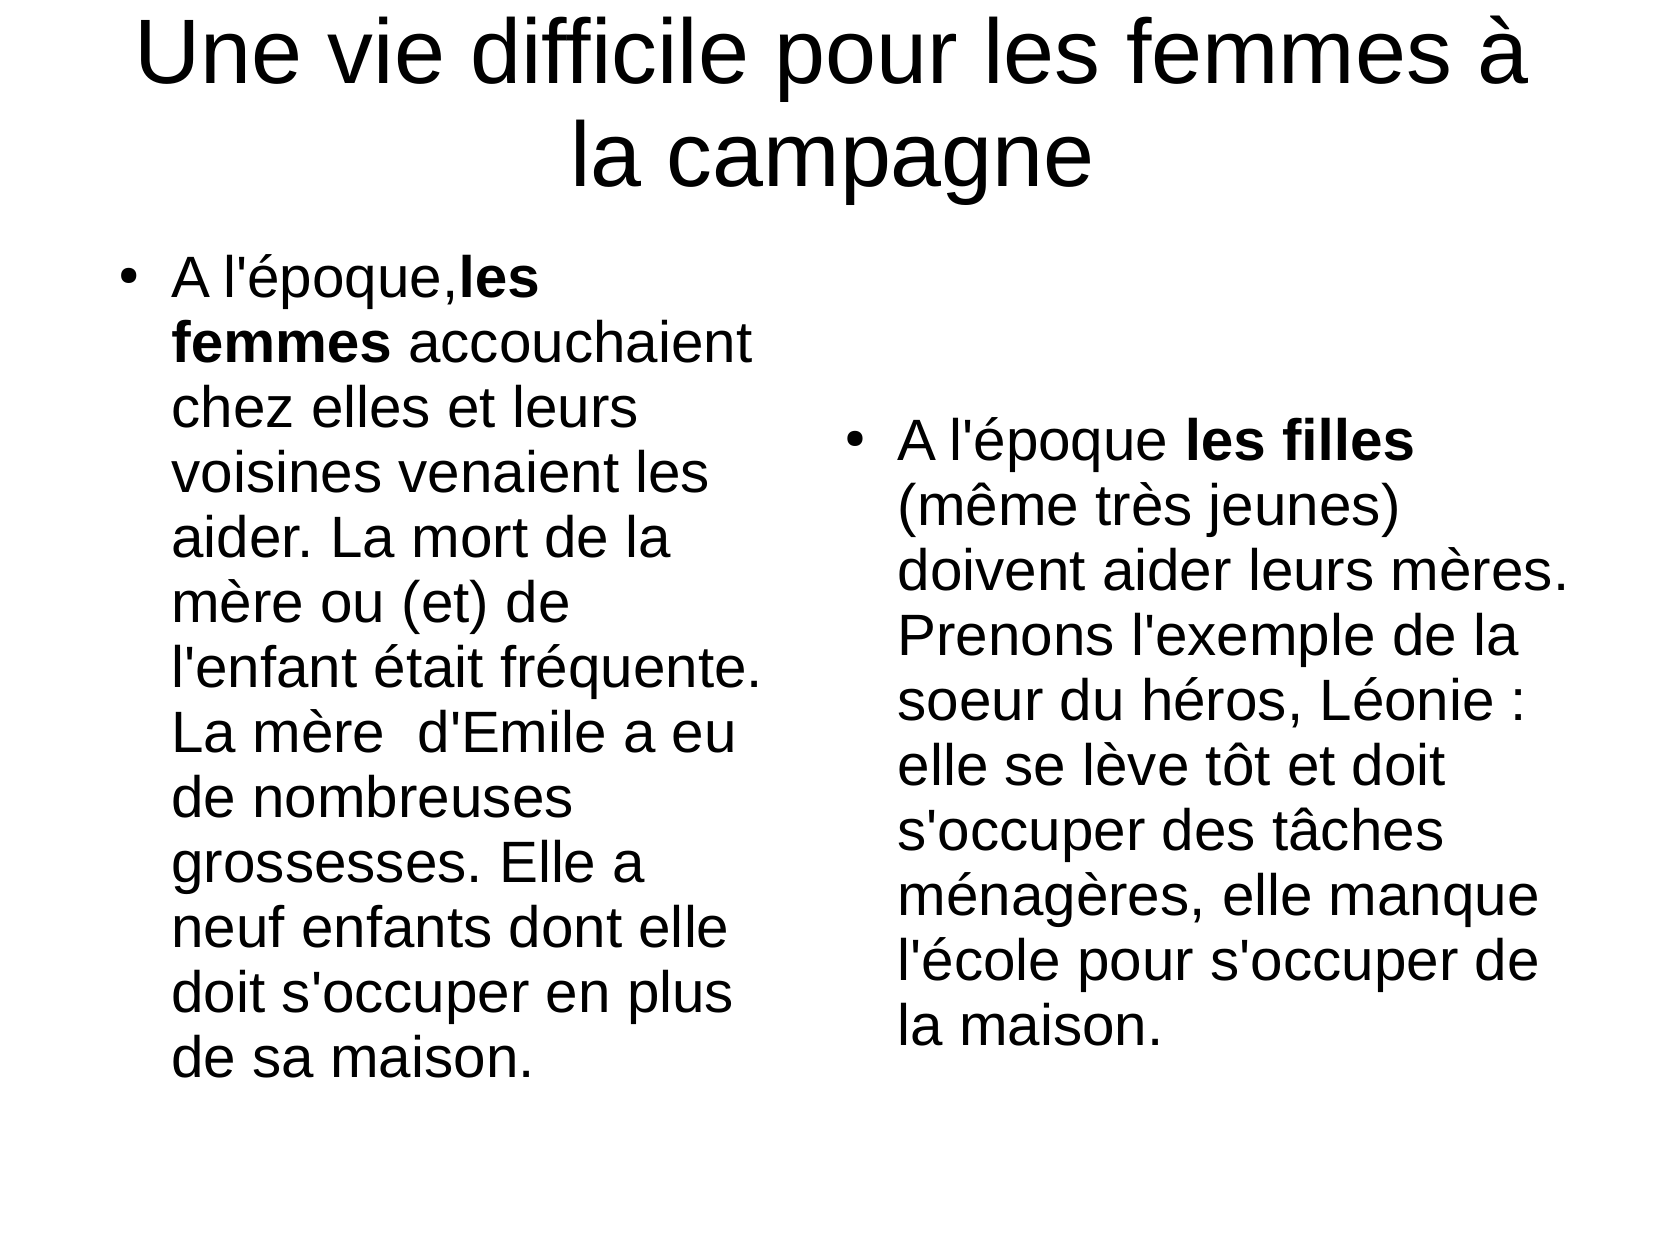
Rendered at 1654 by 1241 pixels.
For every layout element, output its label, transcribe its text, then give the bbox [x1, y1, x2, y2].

list A l'époque les filles (même très jeunes) doivent aider leurs mères. Prenons l'exemple de la soeur du héros, Léonie : elle se lève tôt et doit s'occuper des tâches ménagères, elle manque l'école pour s'occuper de la maison. [826, 407, 1595, 1058]
list A l'époque,les femmes accouchaient chez elles et leurs voisines venaient les aider. La mort de la mère ou (et) de l'enfant était fréquente. La mère d'Emile a eu de nombreuses grossesses. Elle a neuf enfants dont elle doit s'occuper en plus de sa maison. [100, 244, 768, 1156]
title Une vie difficile pour les femmes à la campagne [88, 0, 1577, 208]
